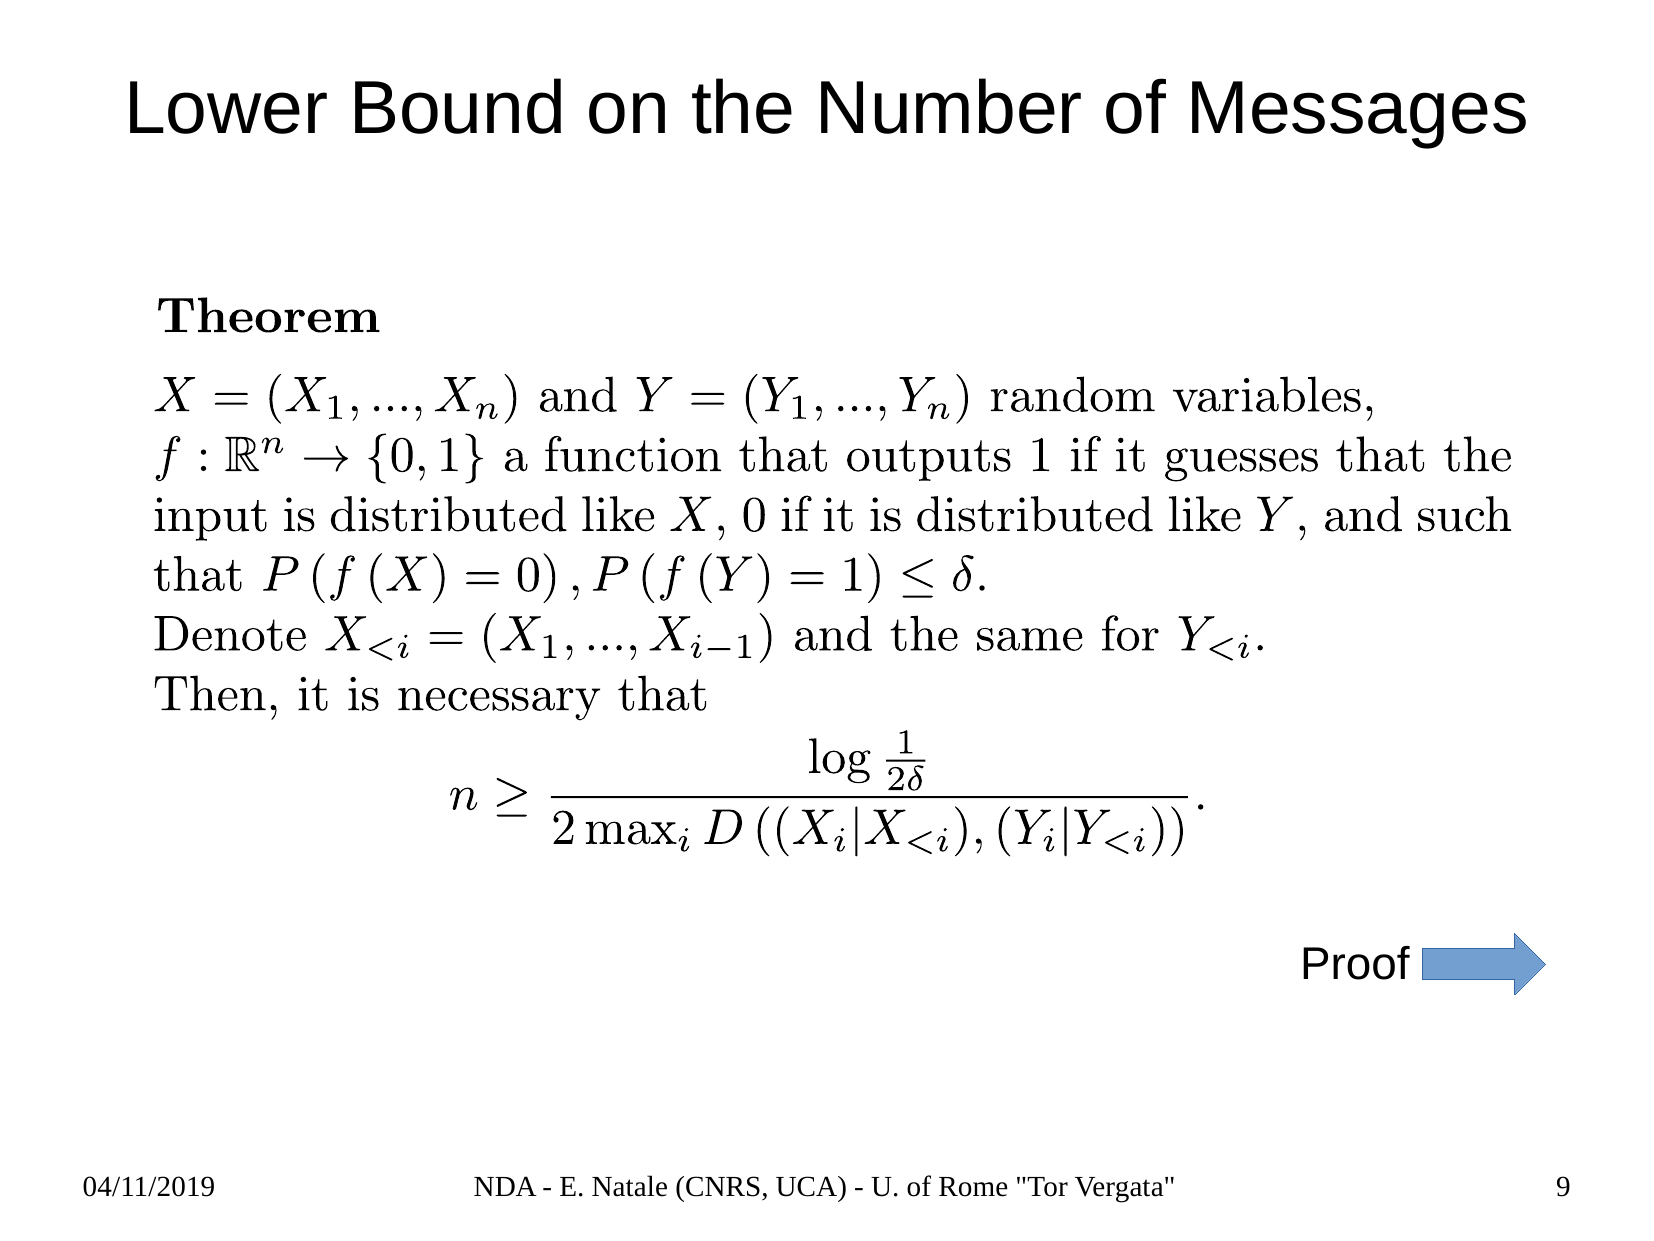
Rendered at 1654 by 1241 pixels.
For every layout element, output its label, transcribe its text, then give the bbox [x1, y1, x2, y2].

text_box [450, 730, 1204, 857]
text_box Proof [1285, 930, 1425, 997]
text_box [1425, 933, 1546, 995]
text_box [153, 373, 1512, 721]
title Lower Bound on the Number of Messages [82, 49, 1571, 165]
text_box [158, 297, 380, 333]
